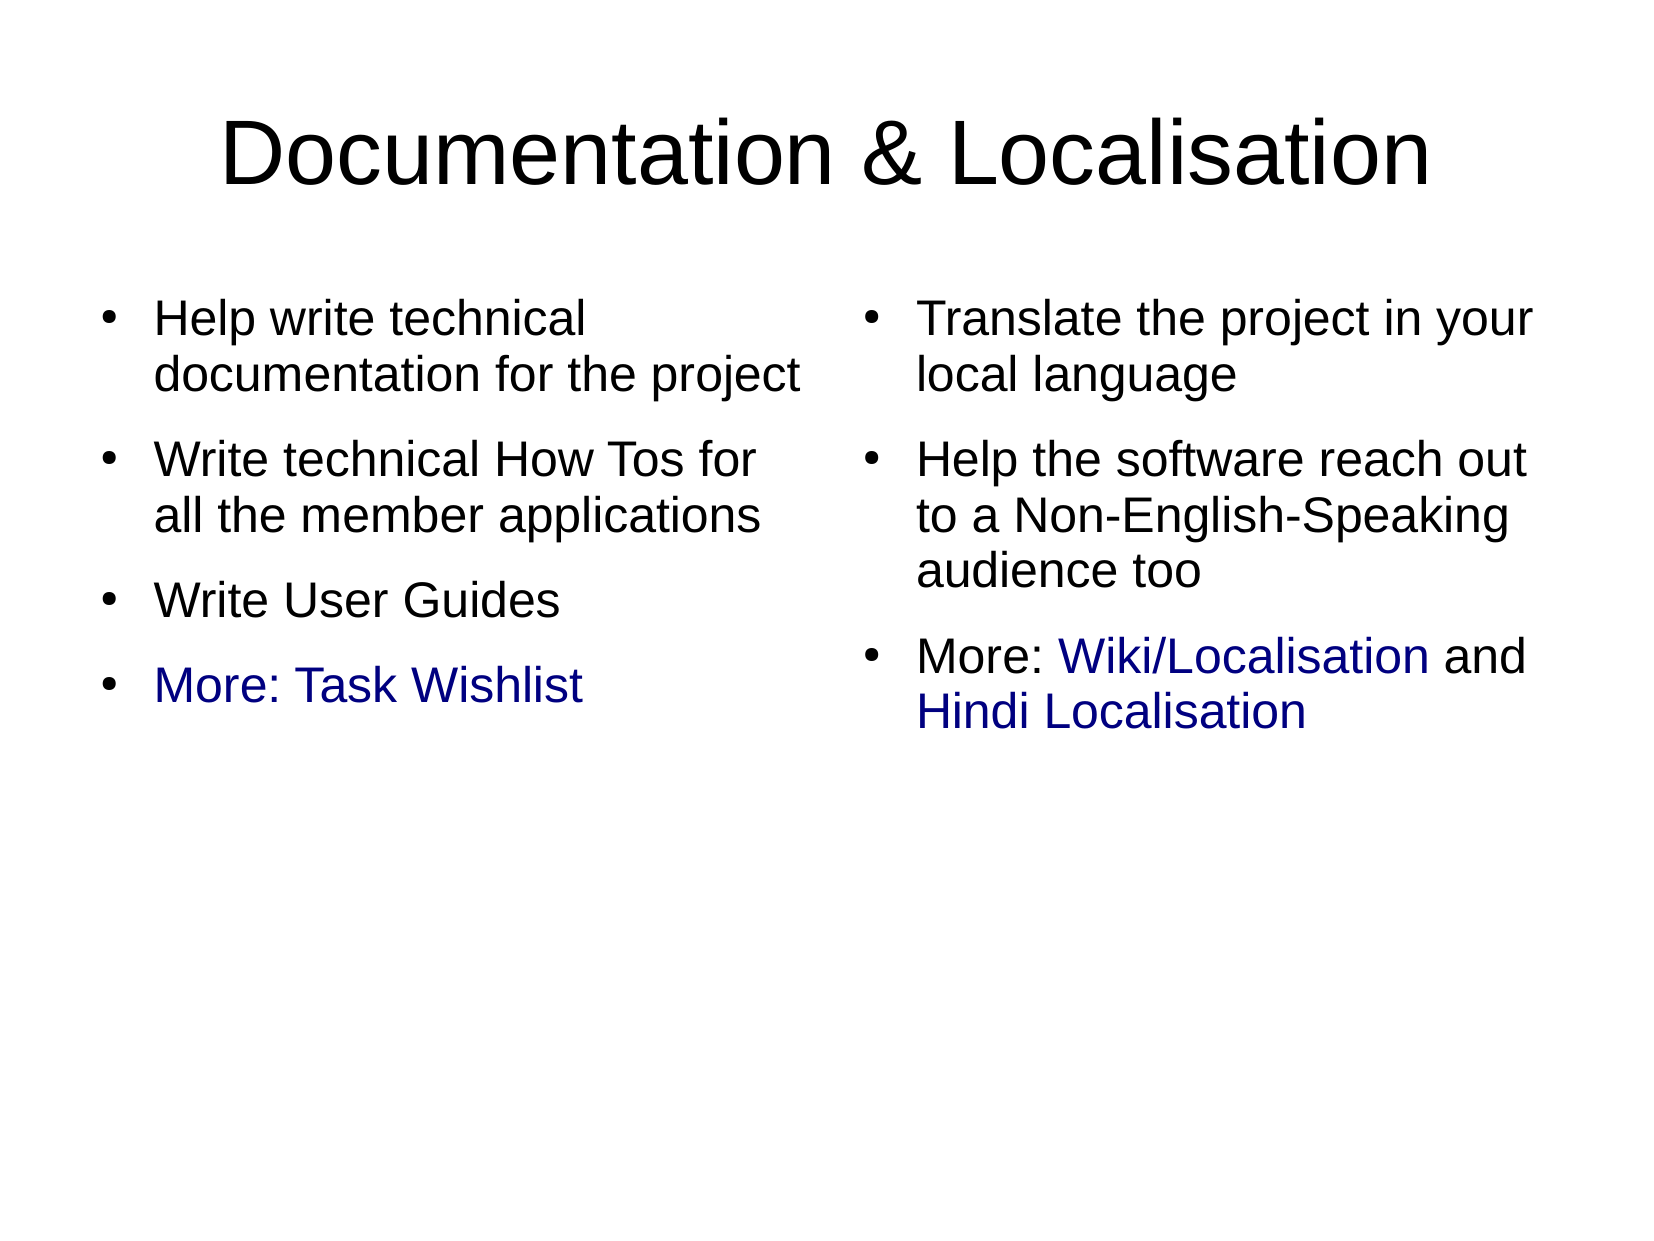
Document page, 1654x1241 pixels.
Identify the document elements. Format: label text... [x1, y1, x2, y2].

list Help write technical documentation for the project Write technical How Tos for all the member applications Write User Guides More: Task Wishlist [82, 290, 809, 1109]
list Translate the project in your local language Help the software reach out to a Non-English-Speaking audience too More: Wiki/Localisation and Hindi Localisation [845, 290, 1572, 1109]
title Documentation & Localisation [82, 49, 1571, 257]
